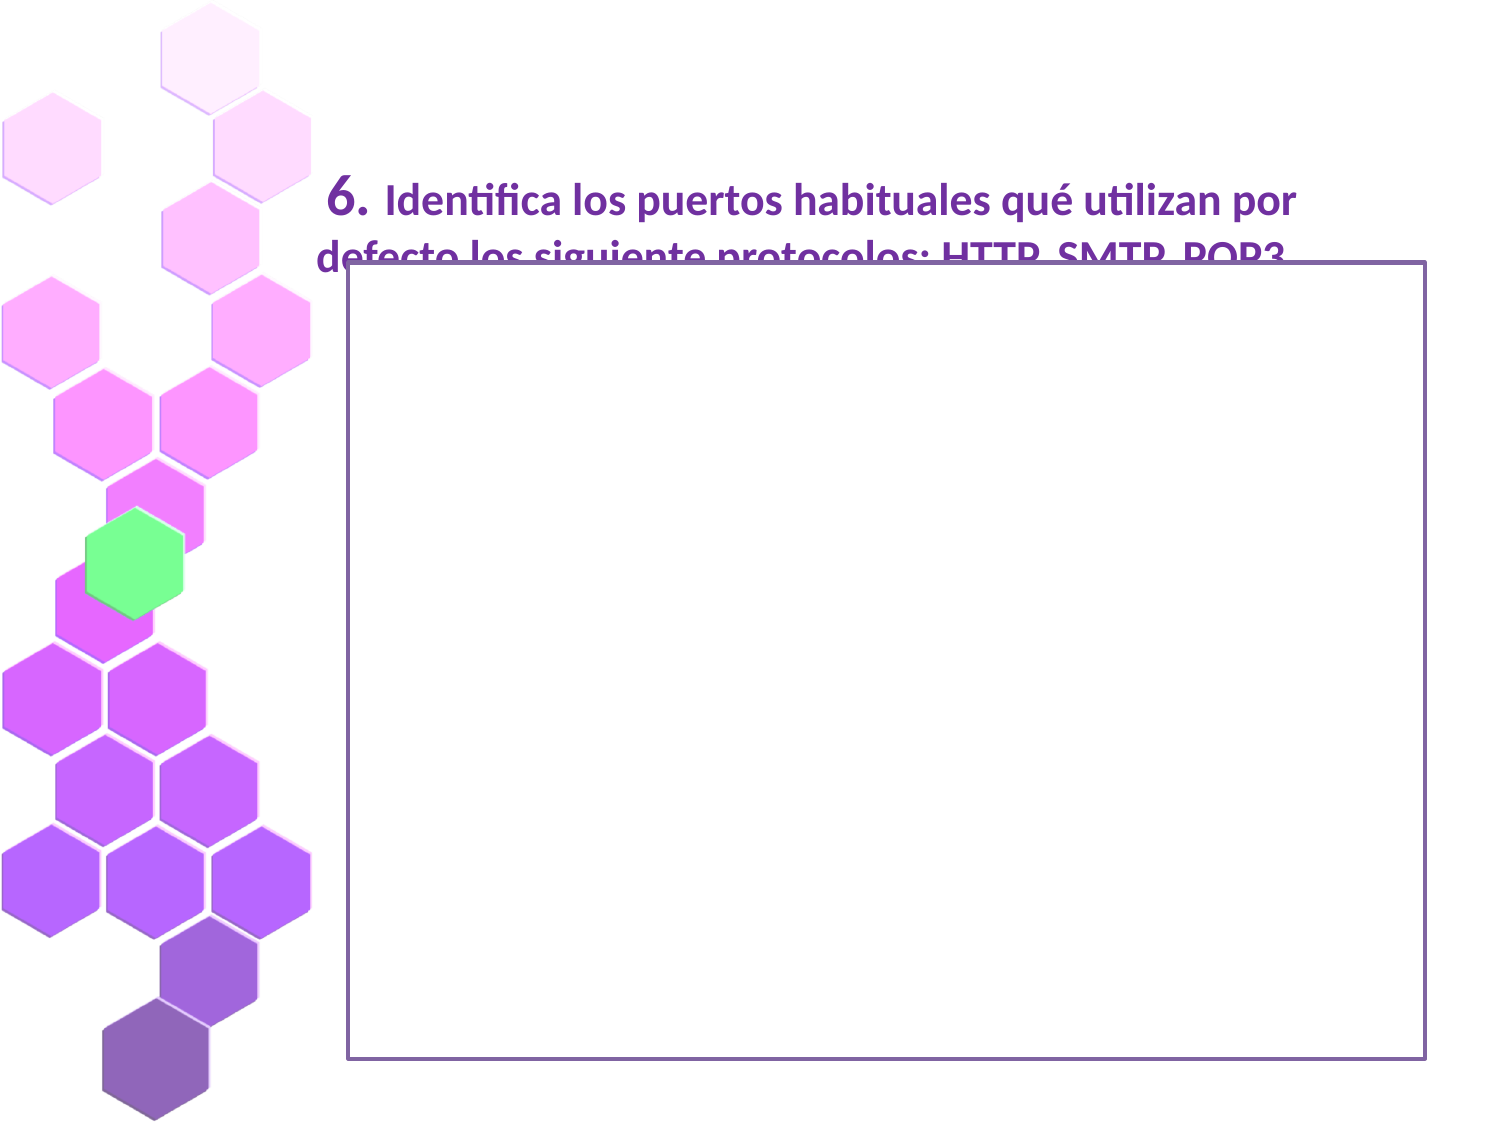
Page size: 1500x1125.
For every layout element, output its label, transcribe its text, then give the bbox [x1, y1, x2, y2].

title 6. Identifica los puertos habituales qué utilizan por defecto los siguiente protocolos: HTTP, SMTP, POP3, TELNET, FTP [301, 149, 1415, 384]
picture [0, 0, 313, 1123]
text_box [348, 262, 1426, 1059]
